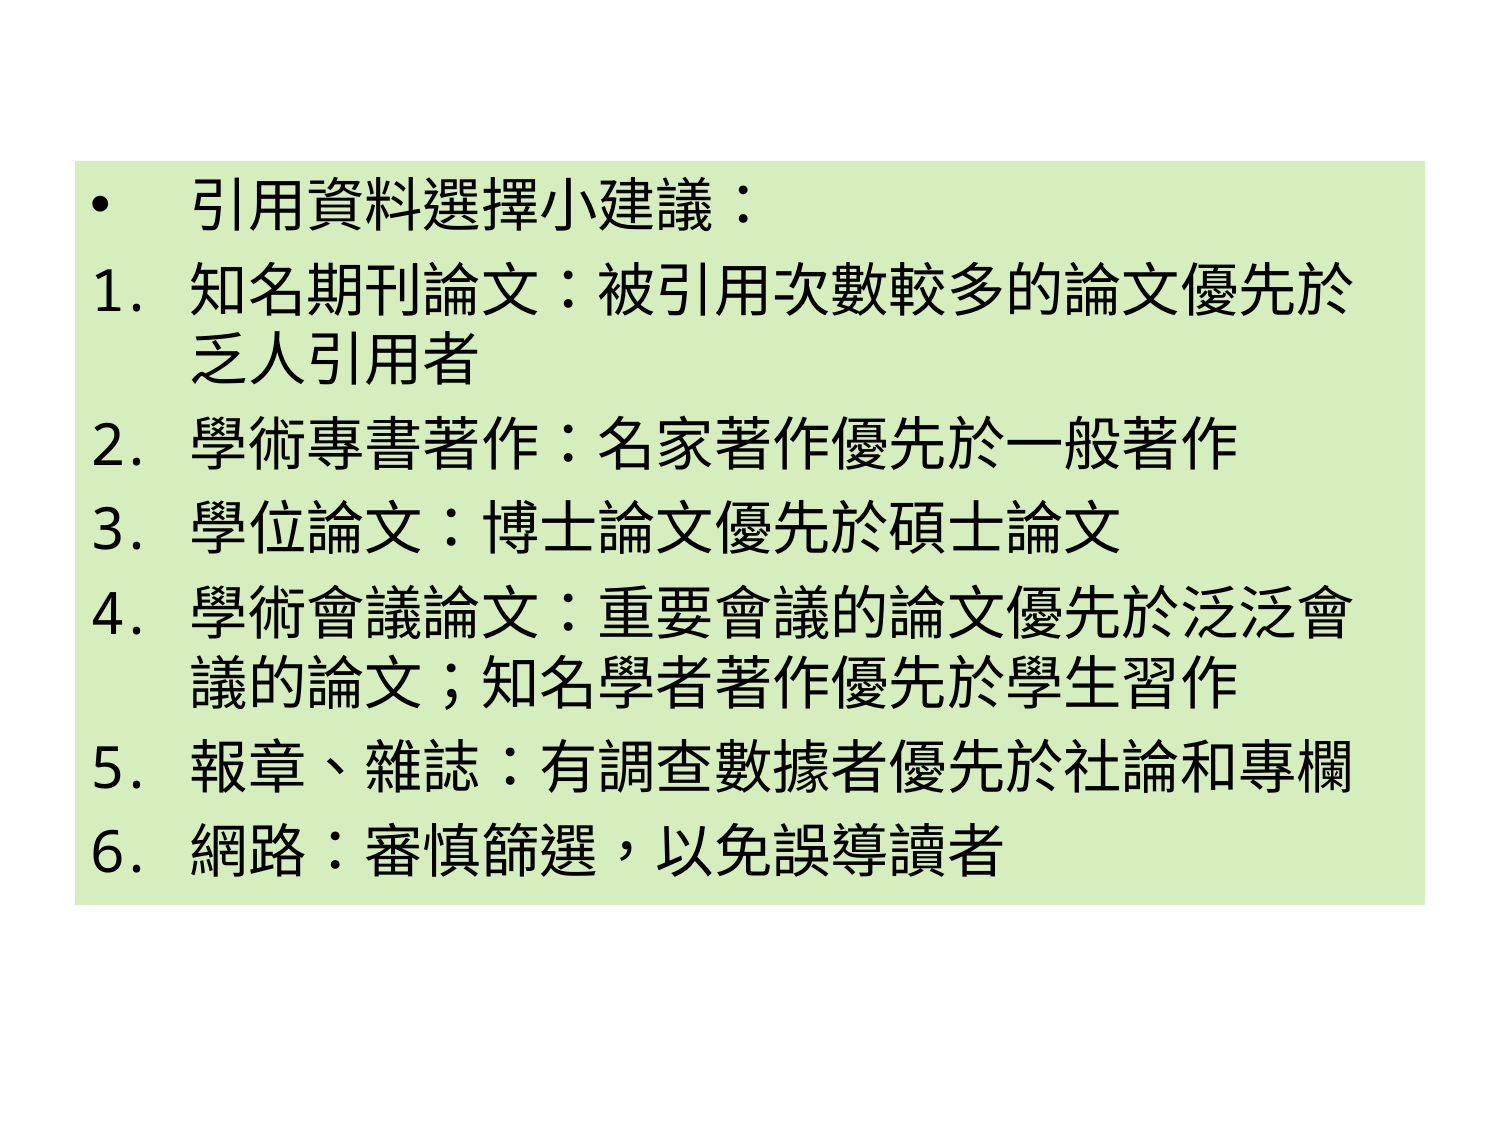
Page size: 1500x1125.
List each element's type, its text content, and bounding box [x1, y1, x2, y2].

list 引用資料選擇小建議： 知名期刊論文：被引用次數較多的論文優先於乏人引用者 學術專書著作：名家著作優先於一般著作 學位論文：博士論文優先於碩士論文 學術會議論文：重要會議的論文優先於泛泛會議的論文；知名學者著作優先於學生習作 報章、雜誌：有調查數據者優先於社論和專欄 網路：審慎篩選，以免誤導讀者 [75, 160, 1426, 905]
